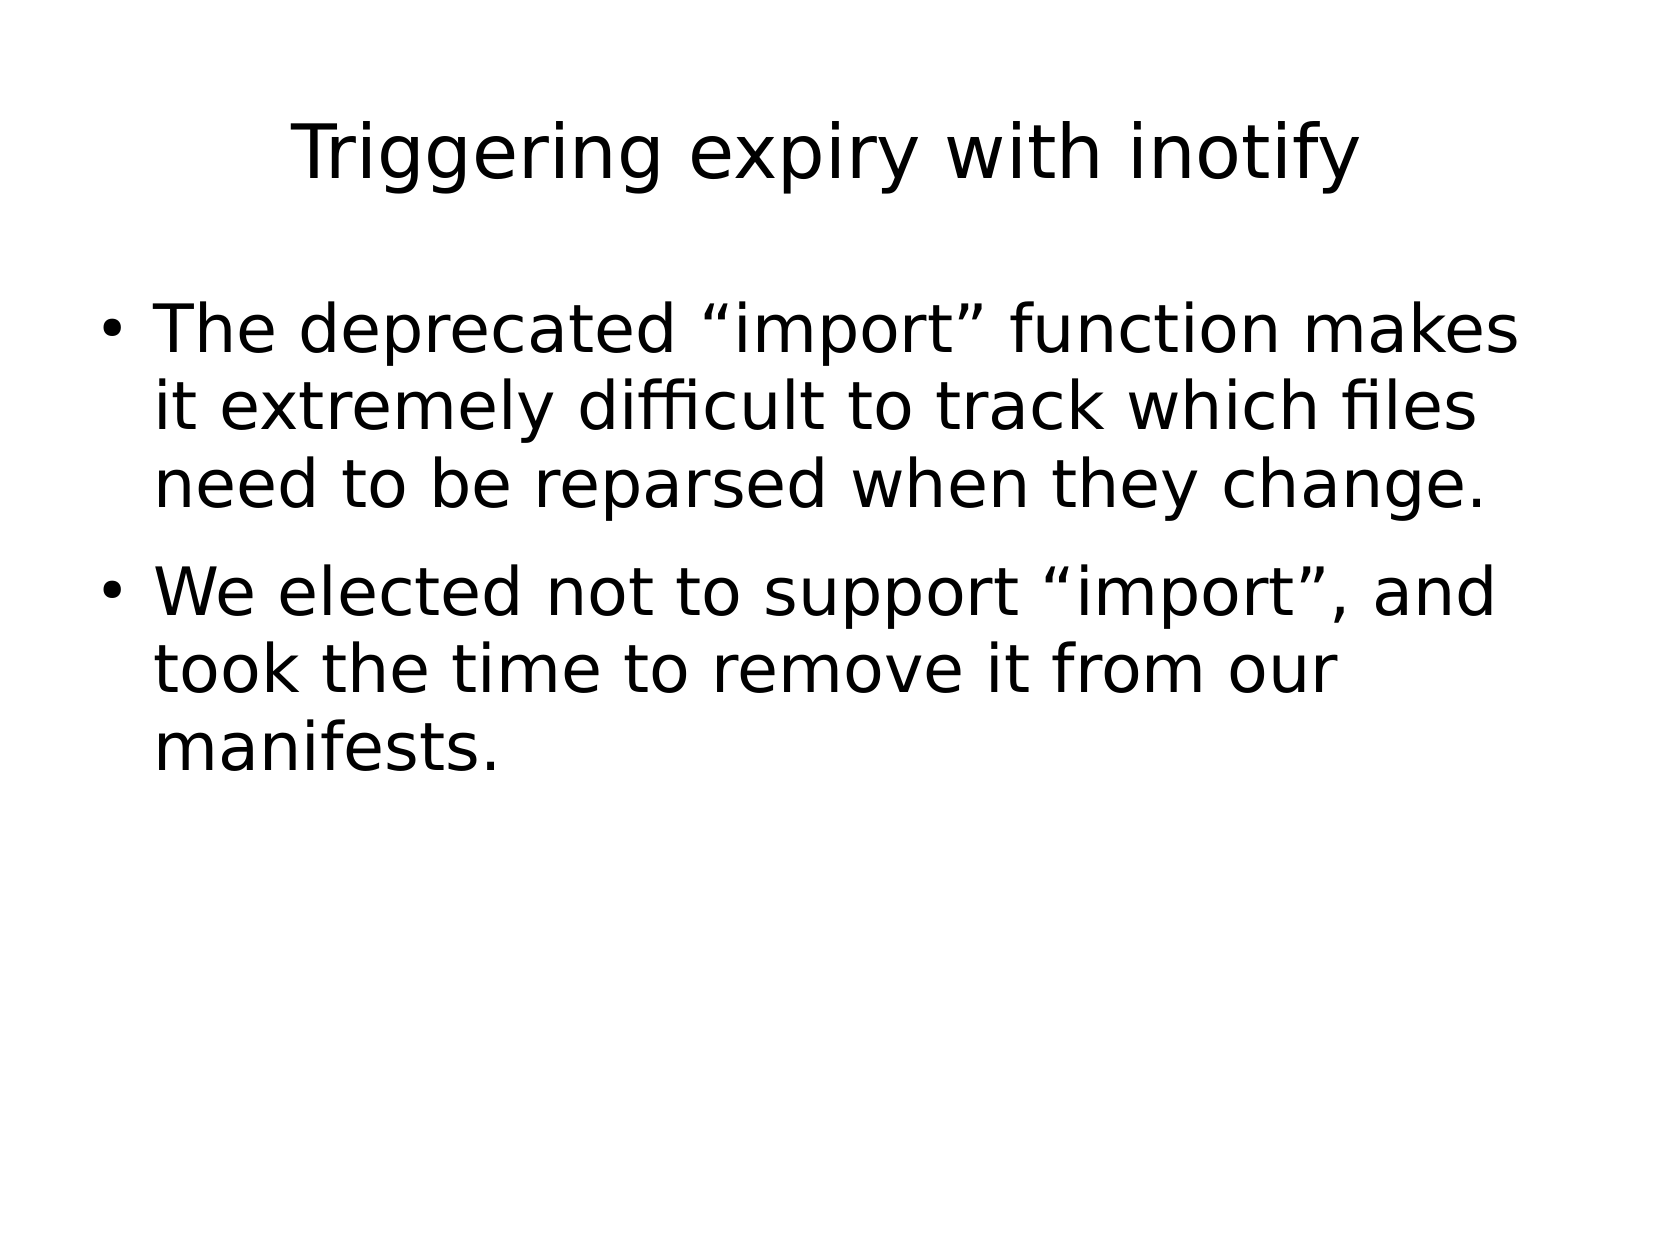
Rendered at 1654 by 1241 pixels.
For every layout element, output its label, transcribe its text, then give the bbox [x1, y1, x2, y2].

list The deprecated “import” function makes it extremely difficult to track which files need to be reparsed when they change. We elected not to support “import”, and took the time to remove it from our manifests. [82, 290, 1571, 1096]
title Triggering expiry with inotify [82, 49, 1571, 257]
